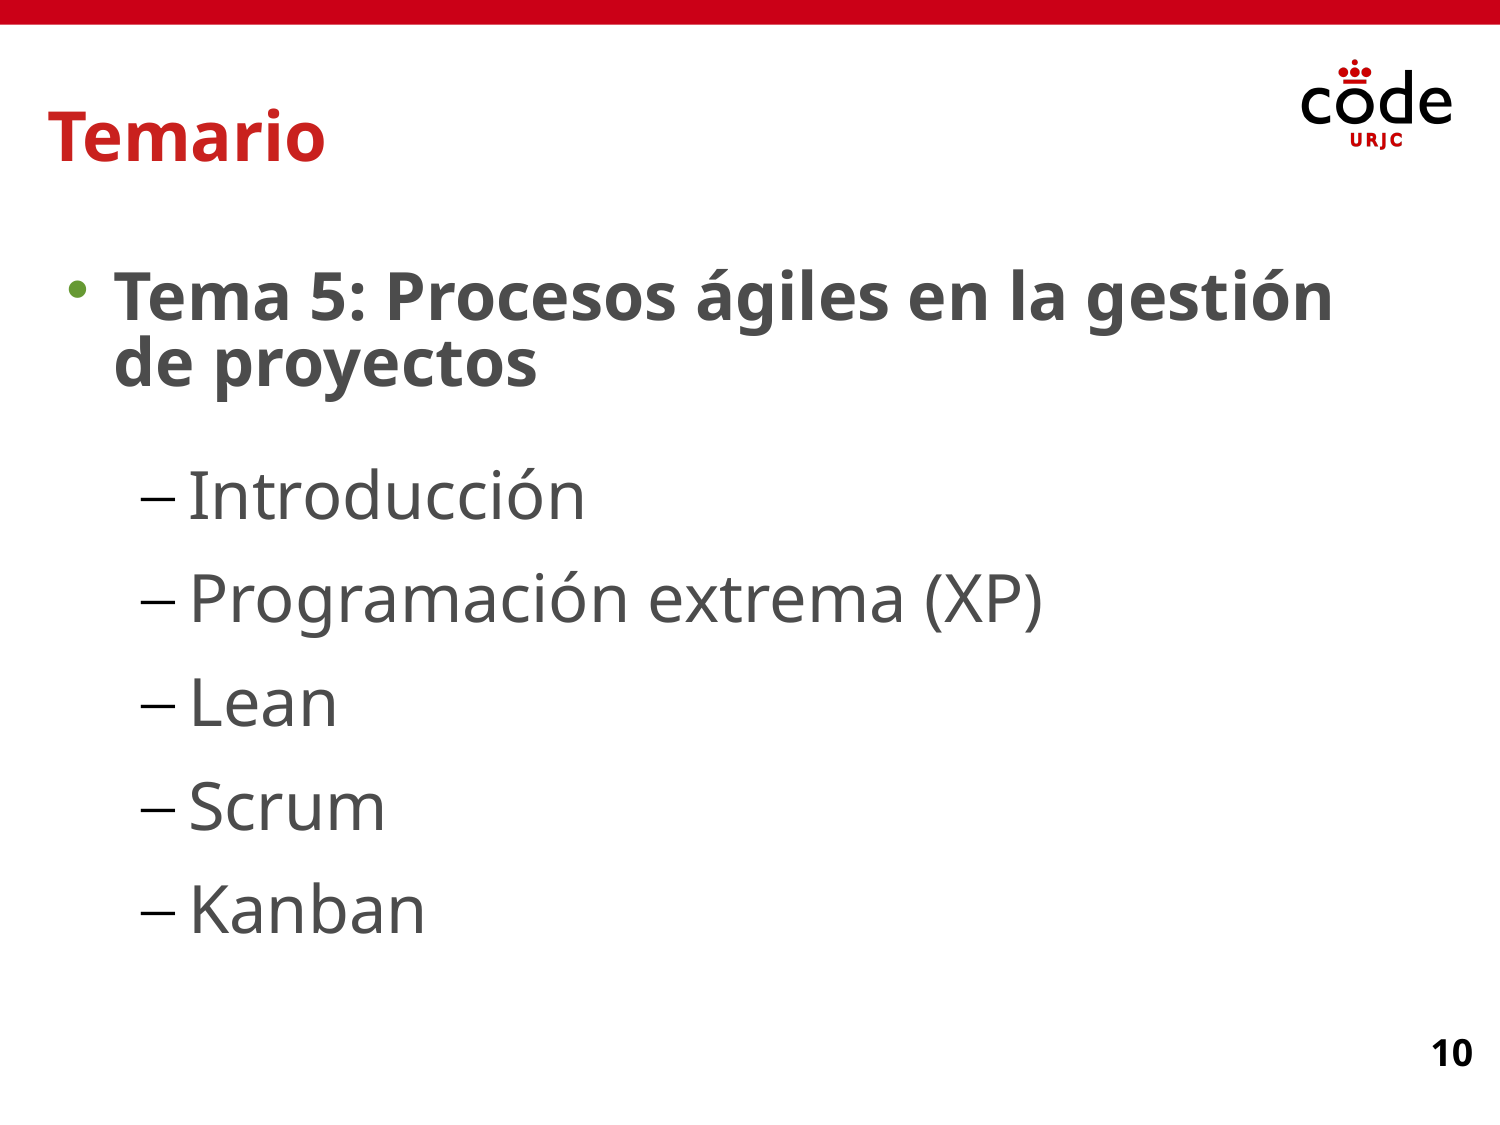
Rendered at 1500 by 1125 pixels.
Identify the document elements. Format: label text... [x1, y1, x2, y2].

picture [1284, 50, 1468, 161]
list Tema 5: Procesos ágiles en la gestión de proyectos Introducción Programación extrema (XP) Lean Scrum Kanban [51, 259, 1436, 1013]
title Temario [32, 79, 1383, 189]
